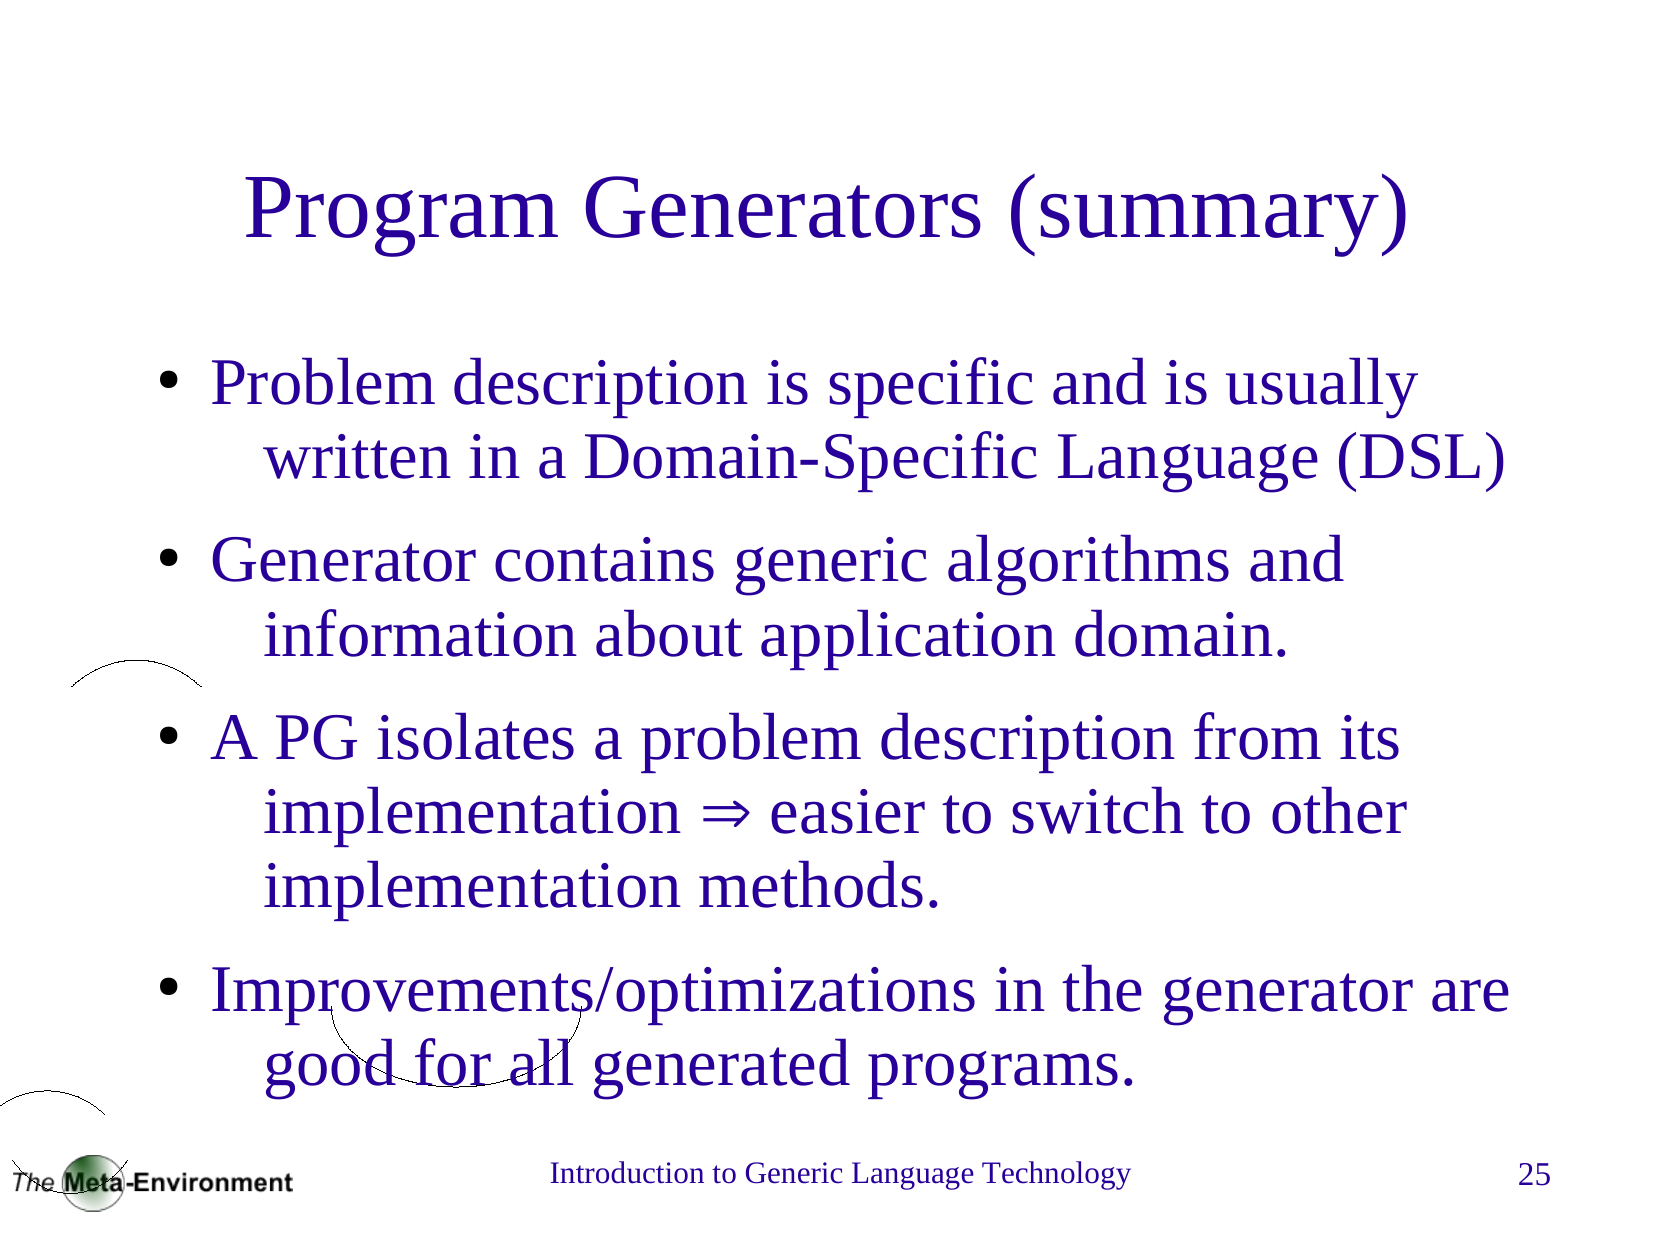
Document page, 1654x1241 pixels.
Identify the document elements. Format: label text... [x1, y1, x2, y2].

list Problem description is specific and is usually written in a Domain-Specific Language (DSL) Generator contains generic algorithms and information about application domain. A PG isolates a problem description from its implementation  easier to switch to other implementation methods. Improvements/optimizations in the generator are good for all generated programs. [121, 344, 1534, 1161]
title Program Generators (summary) [121, 102, 1534, 311]
picture [13, 1155, 293, 1212]
